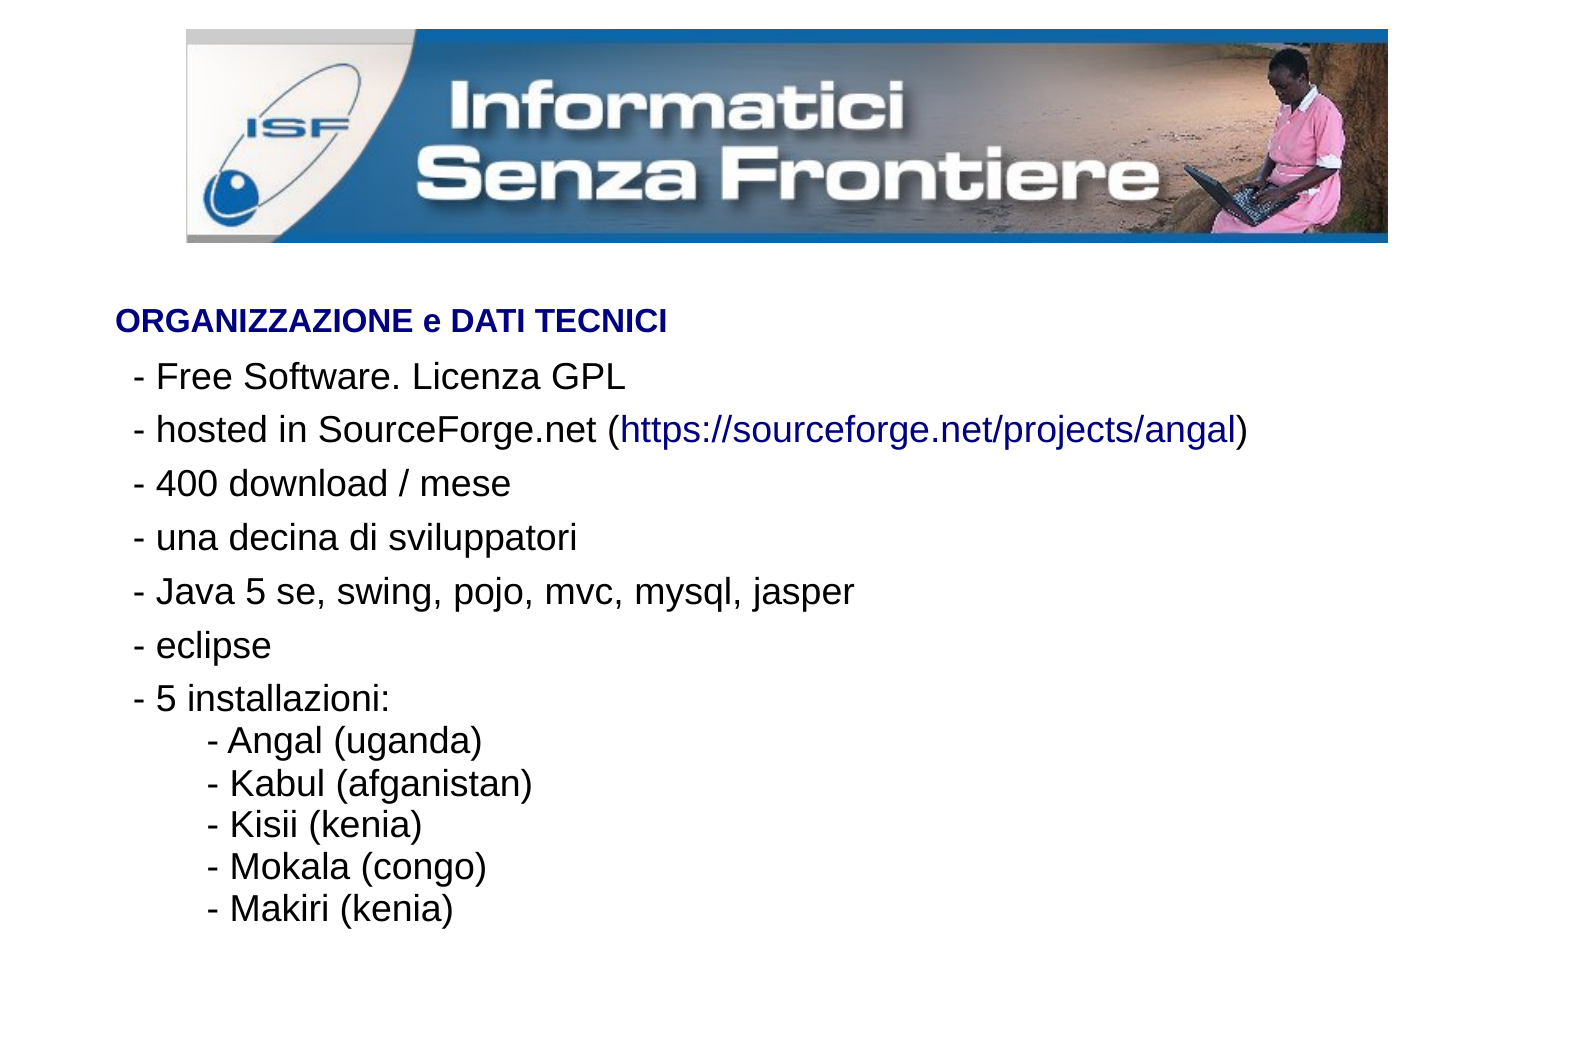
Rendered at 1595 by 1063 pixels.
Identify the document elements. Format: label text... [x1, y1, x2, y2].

picture [186, 29, 1388, 243]
text_box - Free Software. Licenza GPL - hosted in SourceForge.net (https://sourceforge.net/projects/angal) - 400 download / mese - una decina di sviluppatori - Java 5 se, swing, pojo, mvc, mysql, jasper - eclipse - 5 installazioni: - Angal (uganda) - Kabul (afganistan) - Kisii (kenia) - Mokala (congo) - Makiri (kenia) [118, 347, 1300, 939]
subtitle ORGANIZZAZIONE e DATI TECNICI [79, 287, 1565, 355]
